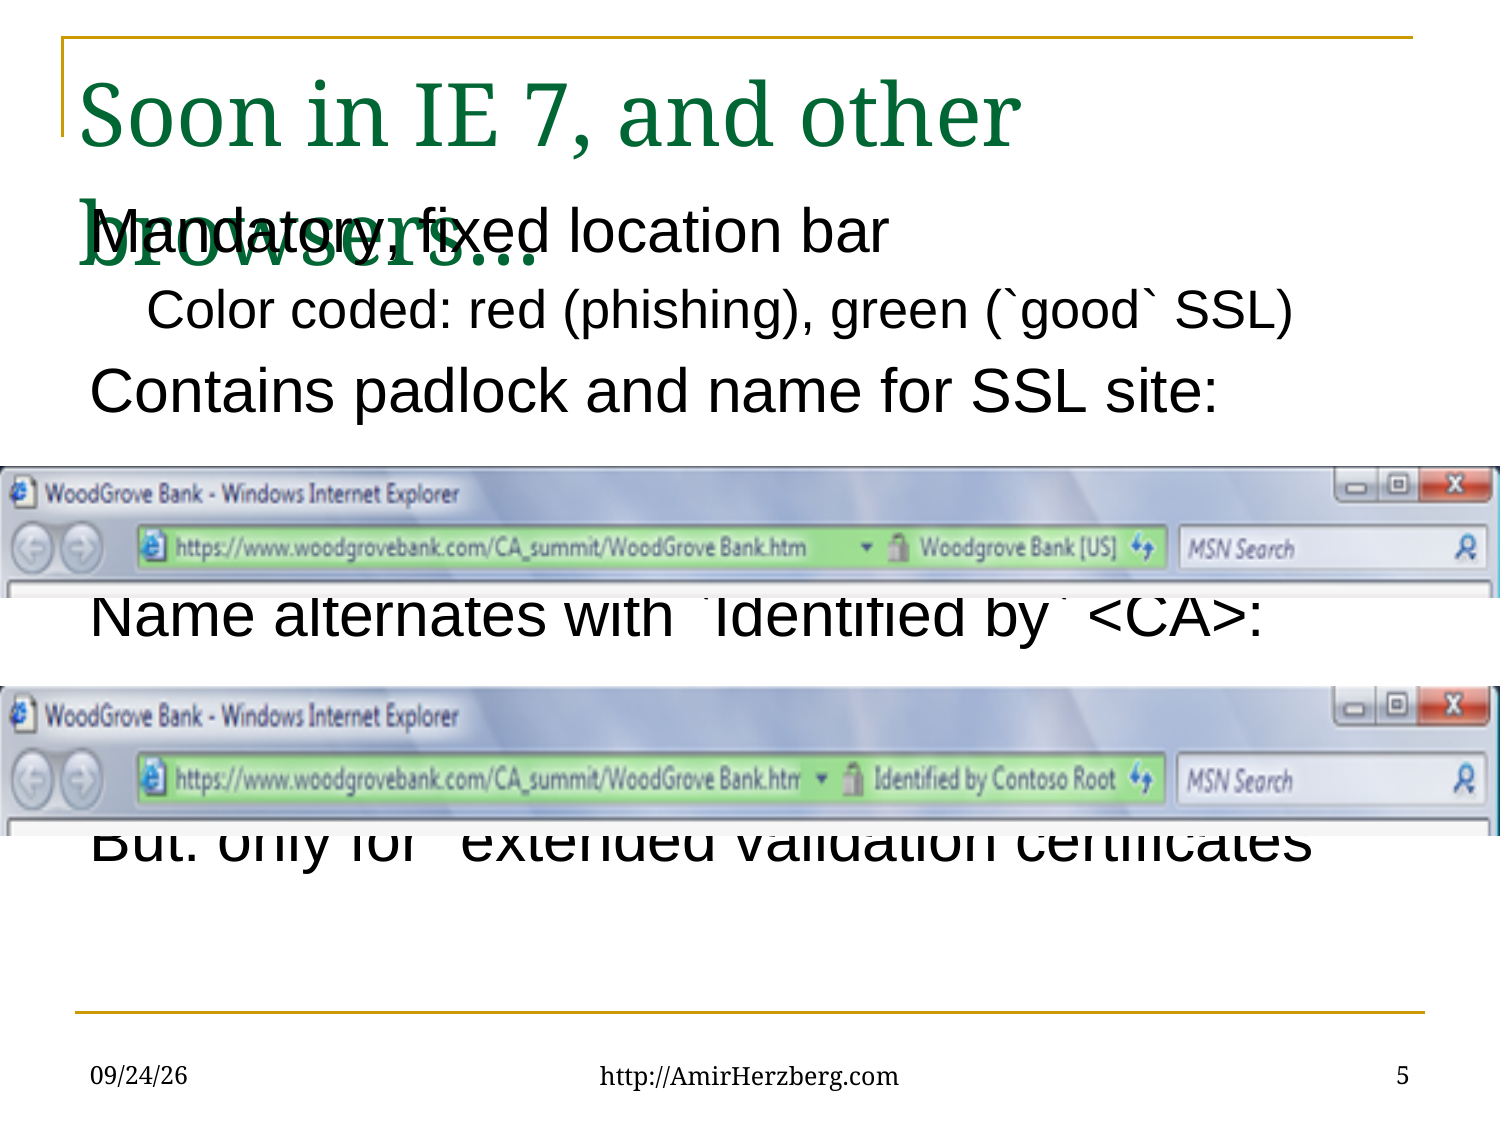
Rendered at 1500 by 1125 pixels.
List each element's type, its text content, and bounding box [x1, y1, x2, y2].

picture [0, 686, 1500, 836]
list Mandatory, fixed location bar Color coded: red (phishing), green (`good` SSL) Contains padlock and name for SSL site: Name alternates with `Identified by` <CA>: But: only for `extended validation certificates` [75, 836, 1426, 1006]
list Mandatory, fixed location bar Color coded: red (phishing), green (`good` SSL) Contains padlock and name for SSL site: Name alternates with `Identified by` <CA>: But: only for `extended validation certificates` [75, 598, 1426, 686]
title Soon in IE 7, and other browsers… [63, 45, 1426, 271]
list Mandatory, fixed location bar Color coded: red (phishing), green (`good` SSL) Contains padlock and name for SSL site: Name alternates with `Identified by` <CA>: But: only for `extended validation certificates` [75, 188, 1426, 466]
picture [0, 466, 1500, 598]
